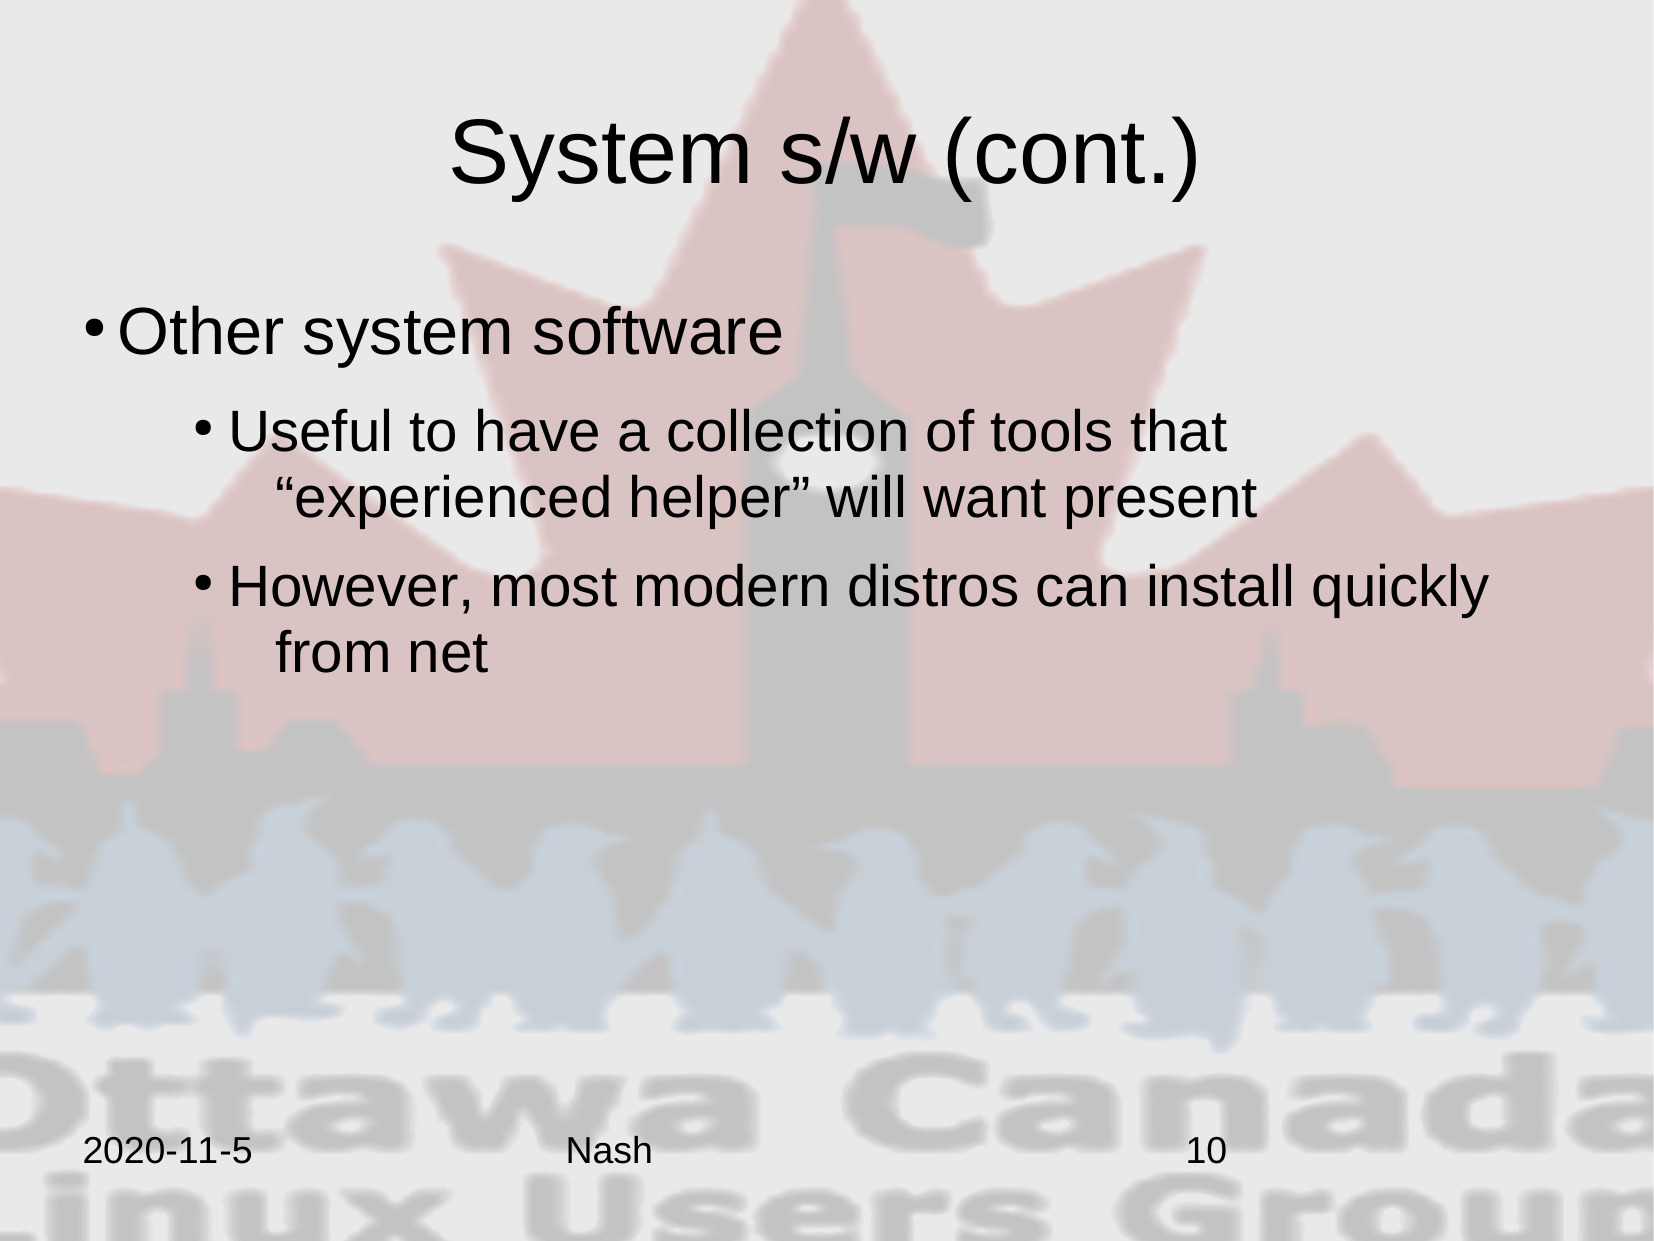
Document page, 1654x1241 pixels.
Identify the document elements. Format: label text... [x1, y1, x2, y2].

picture [0, 0, 1654, 1241]
list Other system software Useful to have a collection of tools that “experienced helper” will want present However, most modern distros can install quickly from net [82, 290, 1570, 1009]
title System s/w (cont.) [82, 49, 1570, 256]
